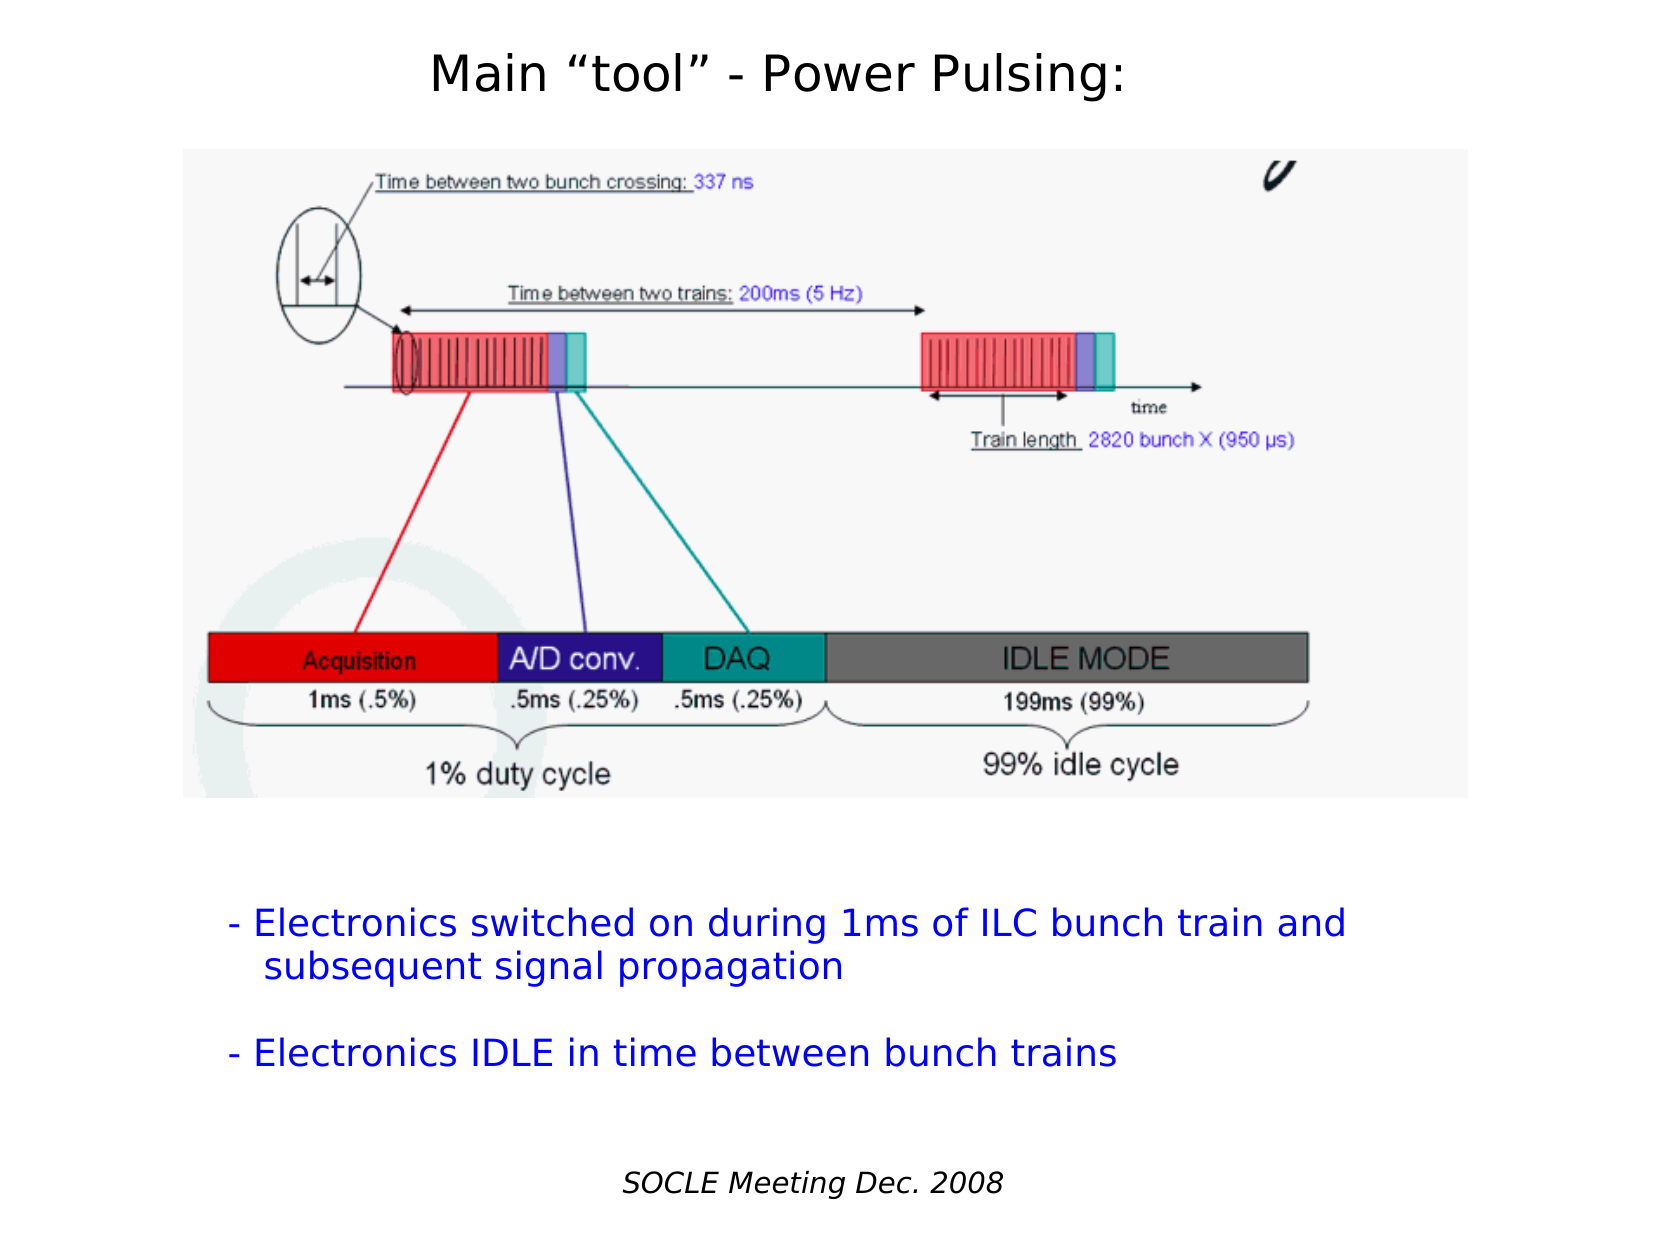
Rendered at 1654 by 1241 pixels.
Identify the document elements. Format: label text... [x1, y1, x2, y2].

picture [183, 149, 1468, 799]
text_box Main “tool” - Power Pulsing: [415, 37, 1201, 111]
text_box - Electronics switched on during 1ms of ILC bunch train and subsequent signal propagation - Electronics IDLE in time between bunch trains [212, 894, 1351, 1084]
